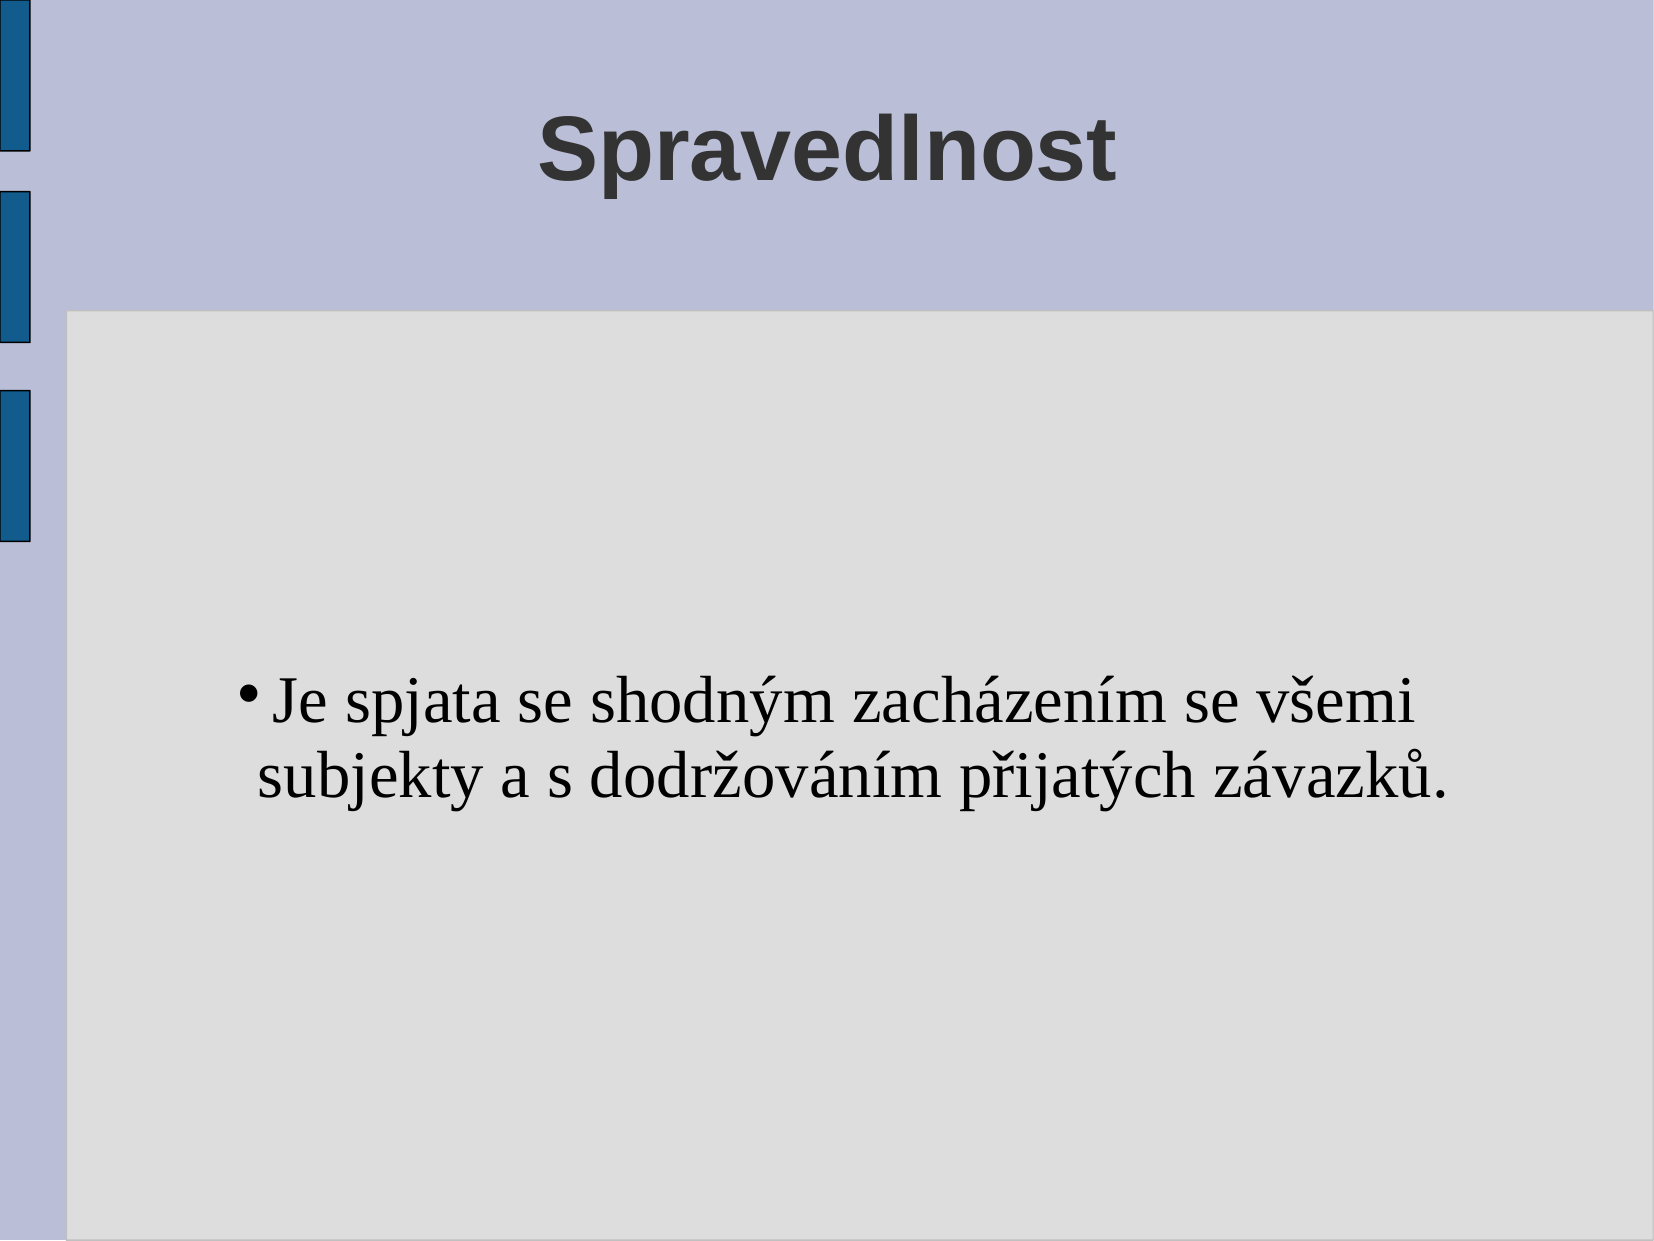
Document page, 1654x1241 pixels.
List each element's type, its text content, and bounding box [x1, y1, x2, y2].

title Spravedlnost [121, 92, 1534, 298]
subtitle Je spjata se shodným zacházením se všemi subjekty a s dodržováním přijatých závazků. [121, 352, 1534, 1119]
